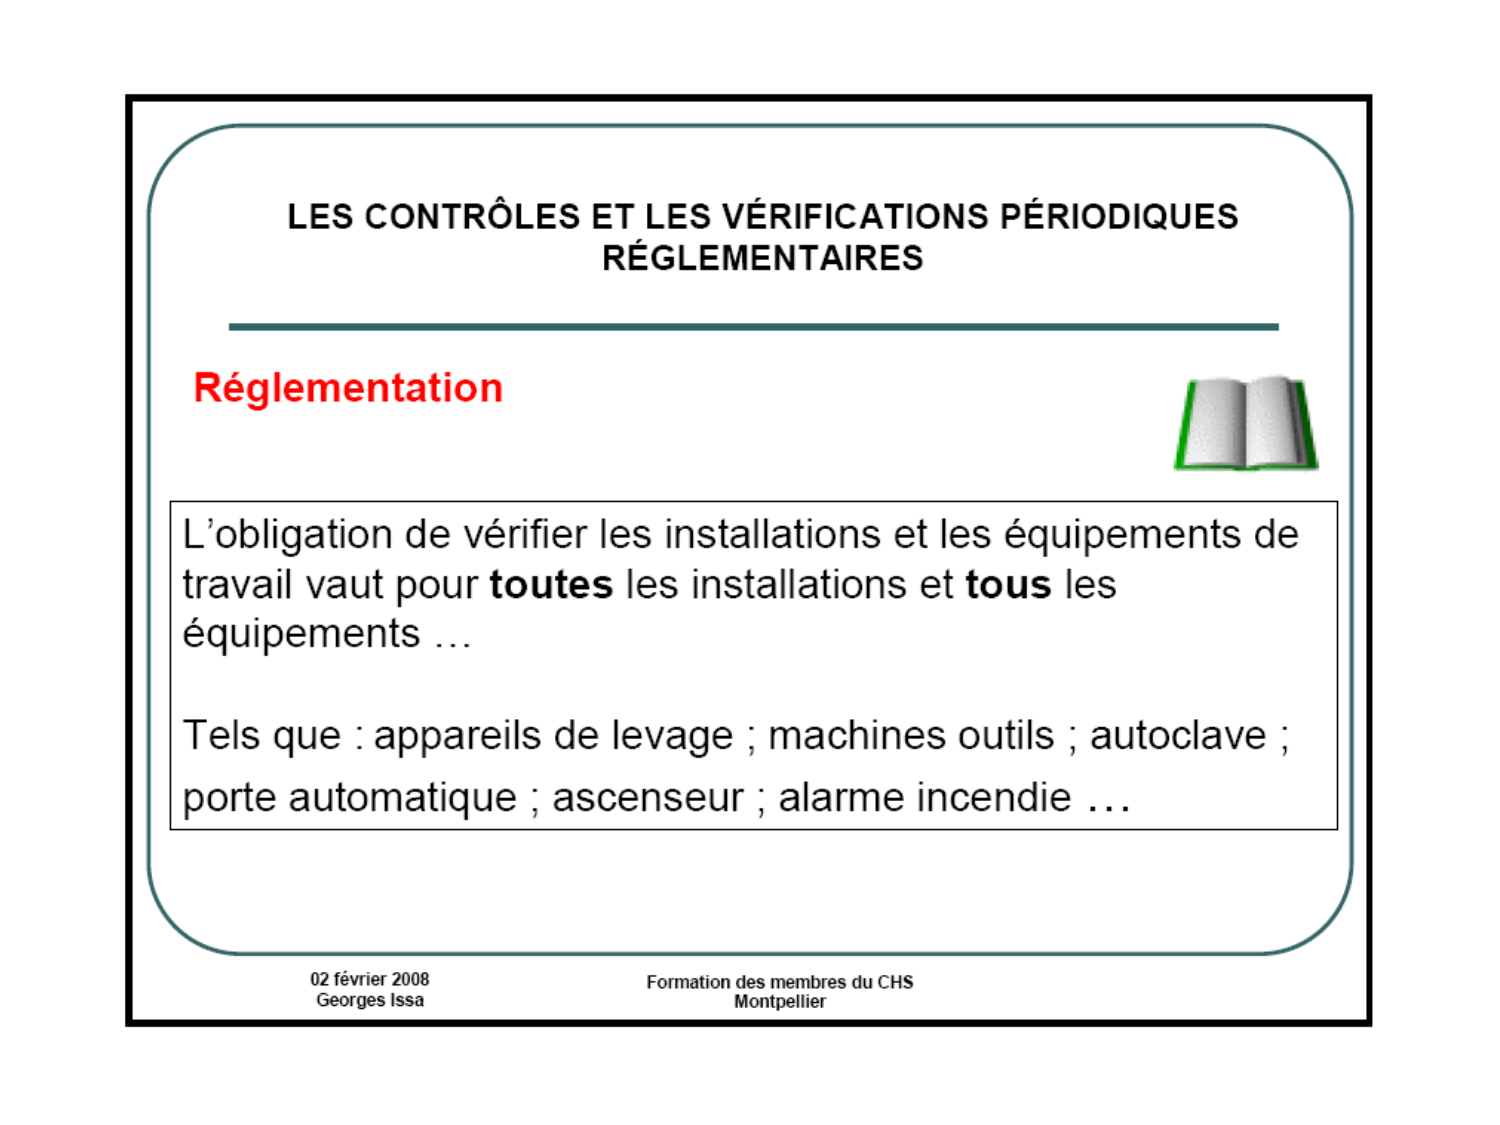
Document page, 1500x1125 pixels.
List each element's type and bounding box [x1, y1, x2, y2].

picture [118, 87, 1382, 1038]
